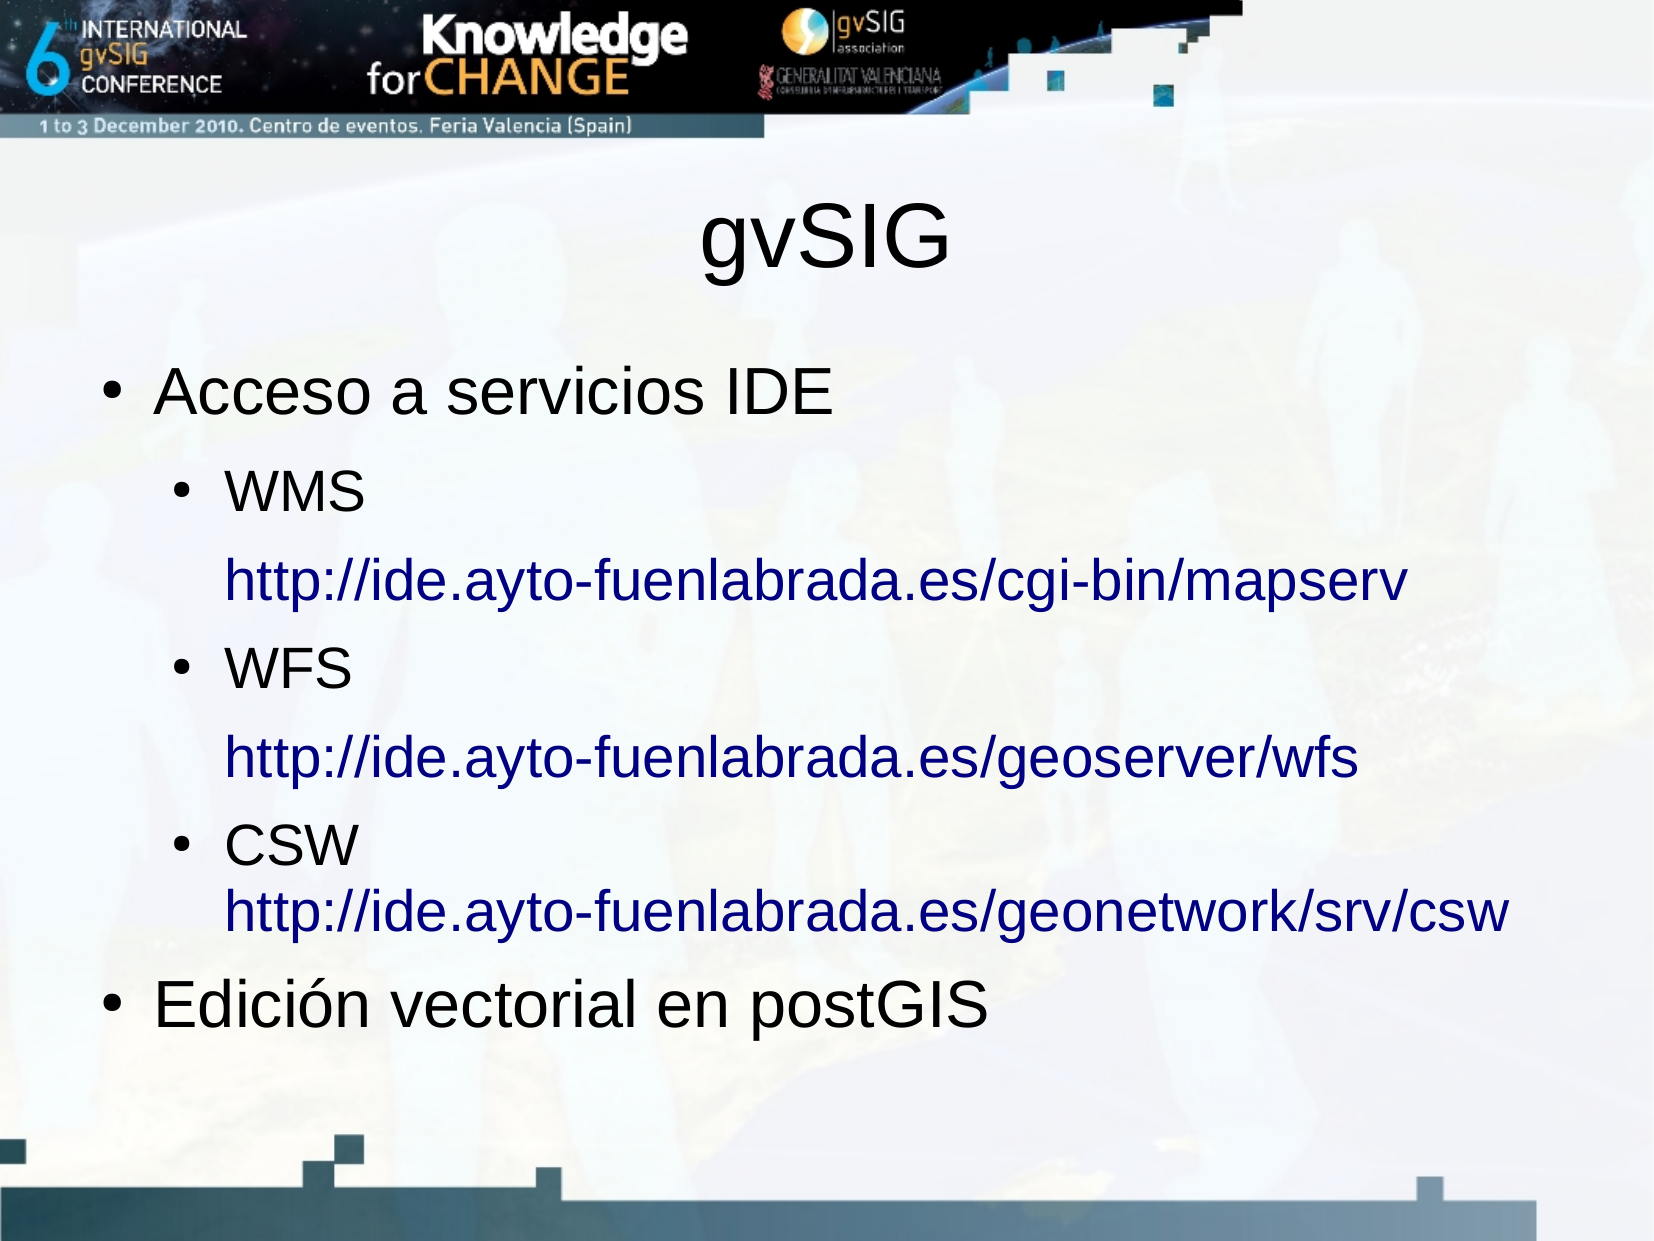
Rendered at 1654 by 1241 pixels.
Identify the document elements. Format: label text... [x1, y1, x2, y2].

picture [0, 0, 1654, 1241]
list Acceso a servicios IDE WMS http://ide.ayto-fuenlabrada.es/cgi-bin/mapserv WFS http://ide.ayto-fuenlabrada.es/geoserver/wfs CSW http://ide.ayto-fuenlabrada.es/geonetwork/srv/csw Edición vectorial en postGIS [82, 354, 1571, 1109]
title gvSIG [82, 155, 1571, 318]
